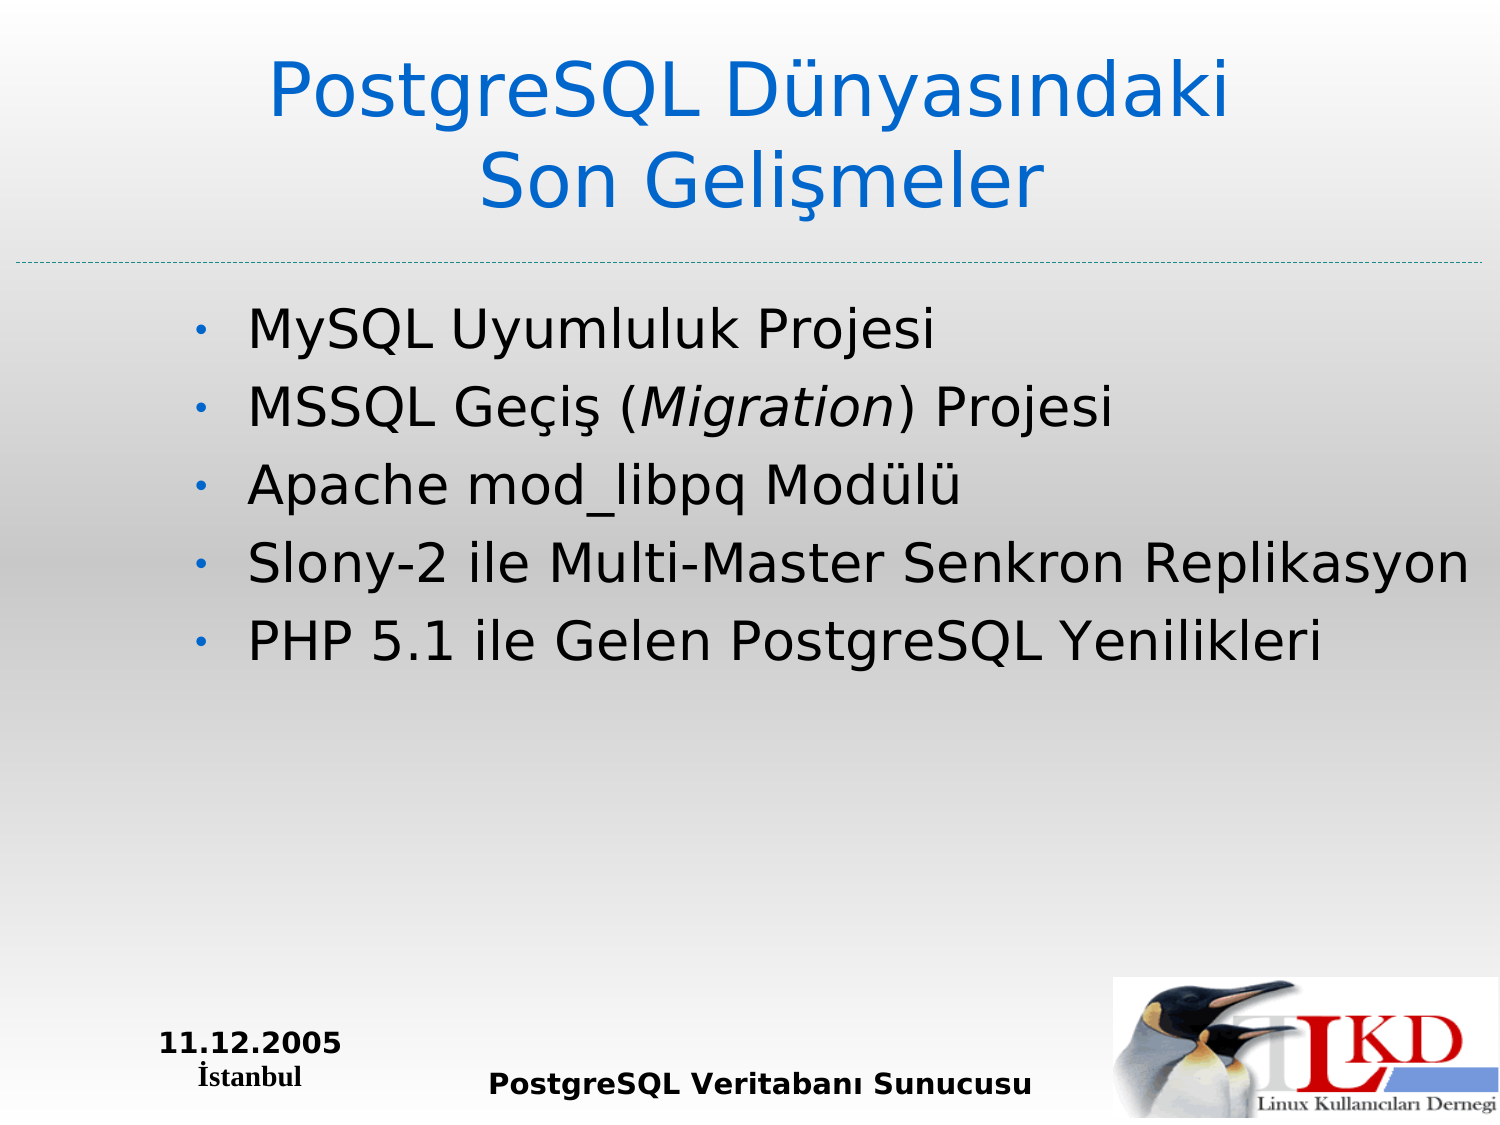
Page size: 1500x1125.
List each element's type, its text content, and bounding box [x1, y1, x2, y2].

picture [1113, 977, 1499, 1118]
list MySQL Uyumluluk Projesi MSSQL Geçiş (Migration) Projesi Apache mod_libpq Modülü Slony-2 ile Multi-Master Senkron Replikasyon PHP 5.1 ile Gelen PostgreSQL Yenilikleri [0, 297, 1500, 975]
title PostgreSQL Dünyasındaki Son Gelişmeler [0, 0, 1500, 225]
